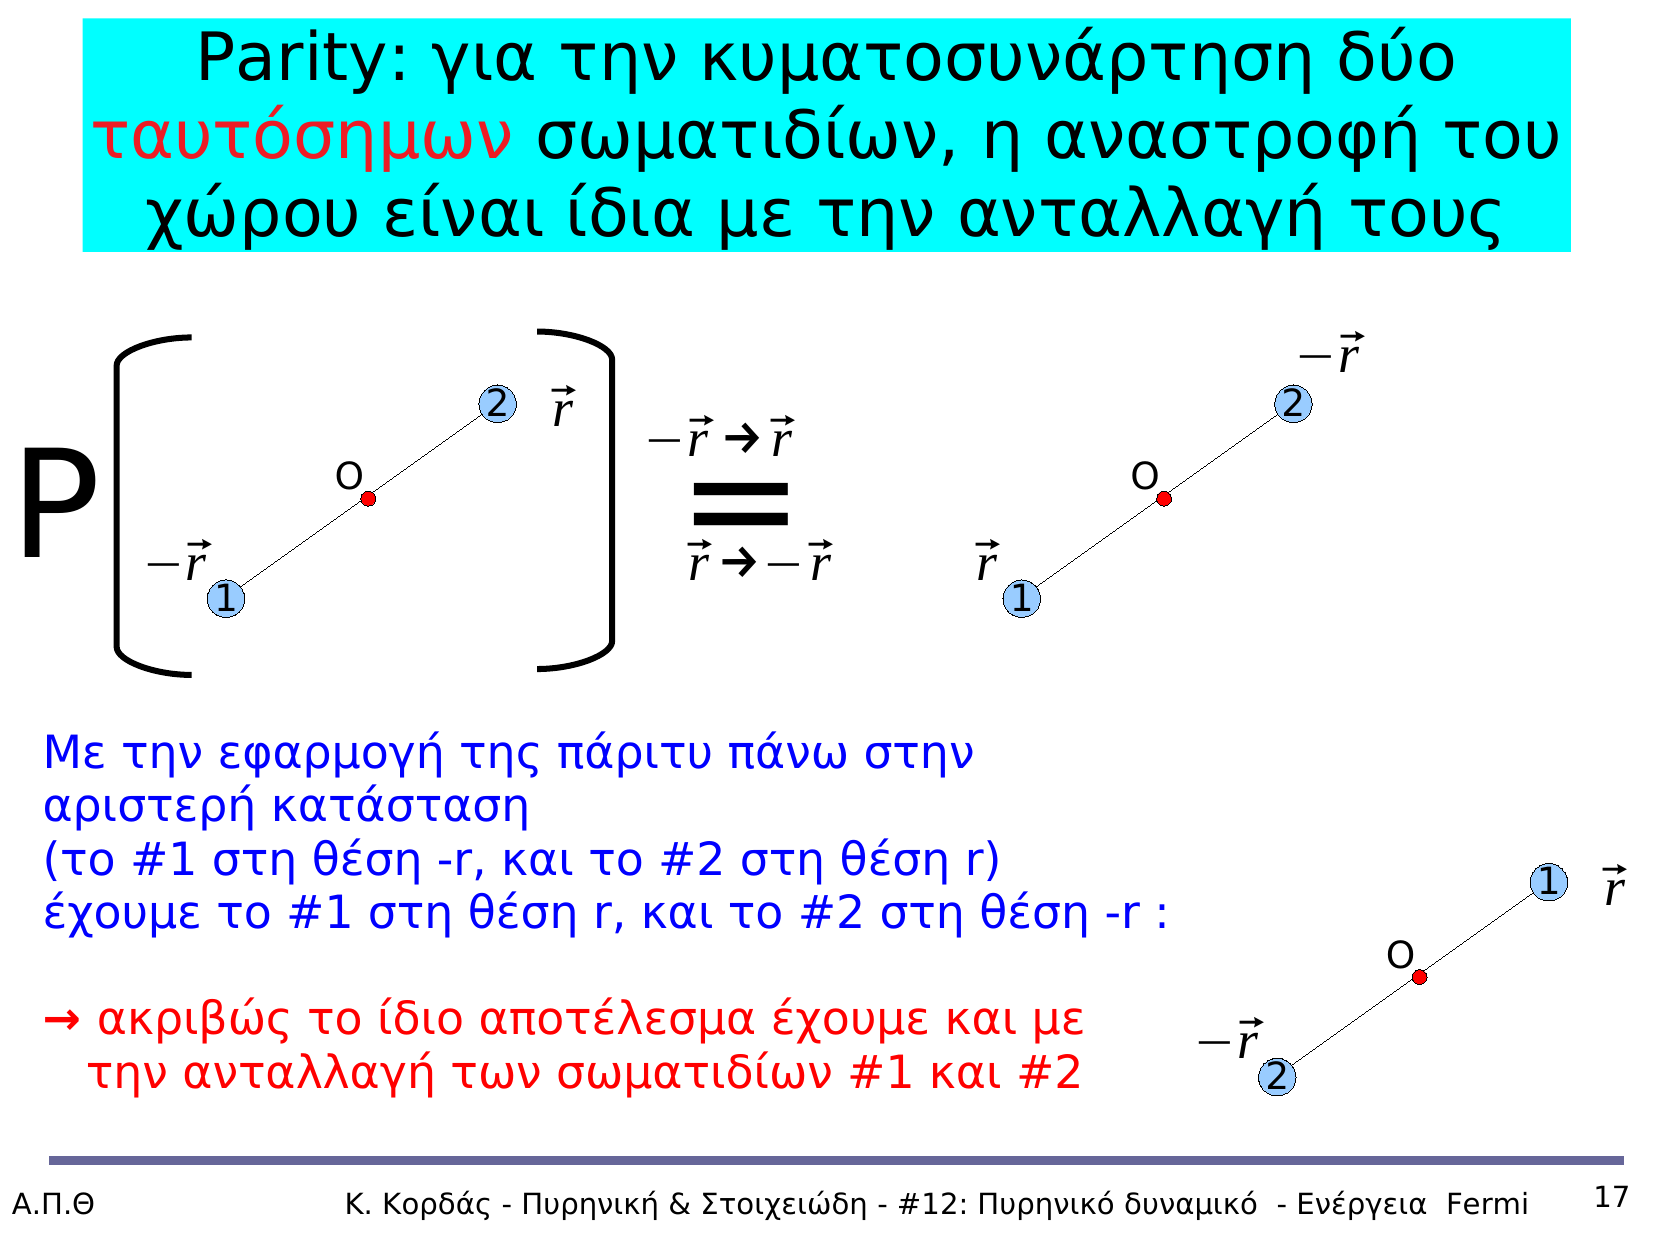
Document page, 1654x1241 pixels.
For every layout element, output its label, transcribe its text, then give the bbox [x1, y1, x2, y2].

text_box P [0, 410, 113, 601]
chart [1587, 858, 1644, 919]
text_box 2 [1274, 386, 1313, 423]
text_box 1 [1530, 863, 1568, 901]
text_box = [663, 404, 819, 595]
chart [1179, 1011, 1279, 1072]
text_box 1 [1002, 579, 1041, 618]
text_box Ο [1115, 447, 1175, 507]
text_box 2 [478, 384, 517, 423]
text_box Ο [1371, 926, 1431, 985]
chart [536, 379, 593, 440]
text_box 1 [207, 580, 245, 618]
text_box 2 [1258, 1058, 1297, 1096]
chart [128, 533, 228, 594]
title Parity: για την κυματοσυνάρτηση δύο ταυτόσημων σωματιδίων, η αναστροφή του χώρου είναι ίδια με την ανταλλαγή τους [82, 18, 1571, 252]
chart [959, 533, 1016, 594]
chart [671, 533, 850, 594]
text_box Με την εφαρμογή της πάριτυ πάνω στην αριστερή κατάσταση (το #1 στη θέση -r, και το #2 στη θέση r) έχουμε το #1 στη θέση r, και το #2 στη θέση -r : → ακριβώς το ίδιο αποτέλεσμα έχουμε και με την ανταλλαγή των σωματιδίων #1 και #2 [27, 718, 1191, 1108]
chart [1281, 325, 1381, 386]
text_box Ο [319, 447, 379, 507]
chart [630, 409, 811, 470]
